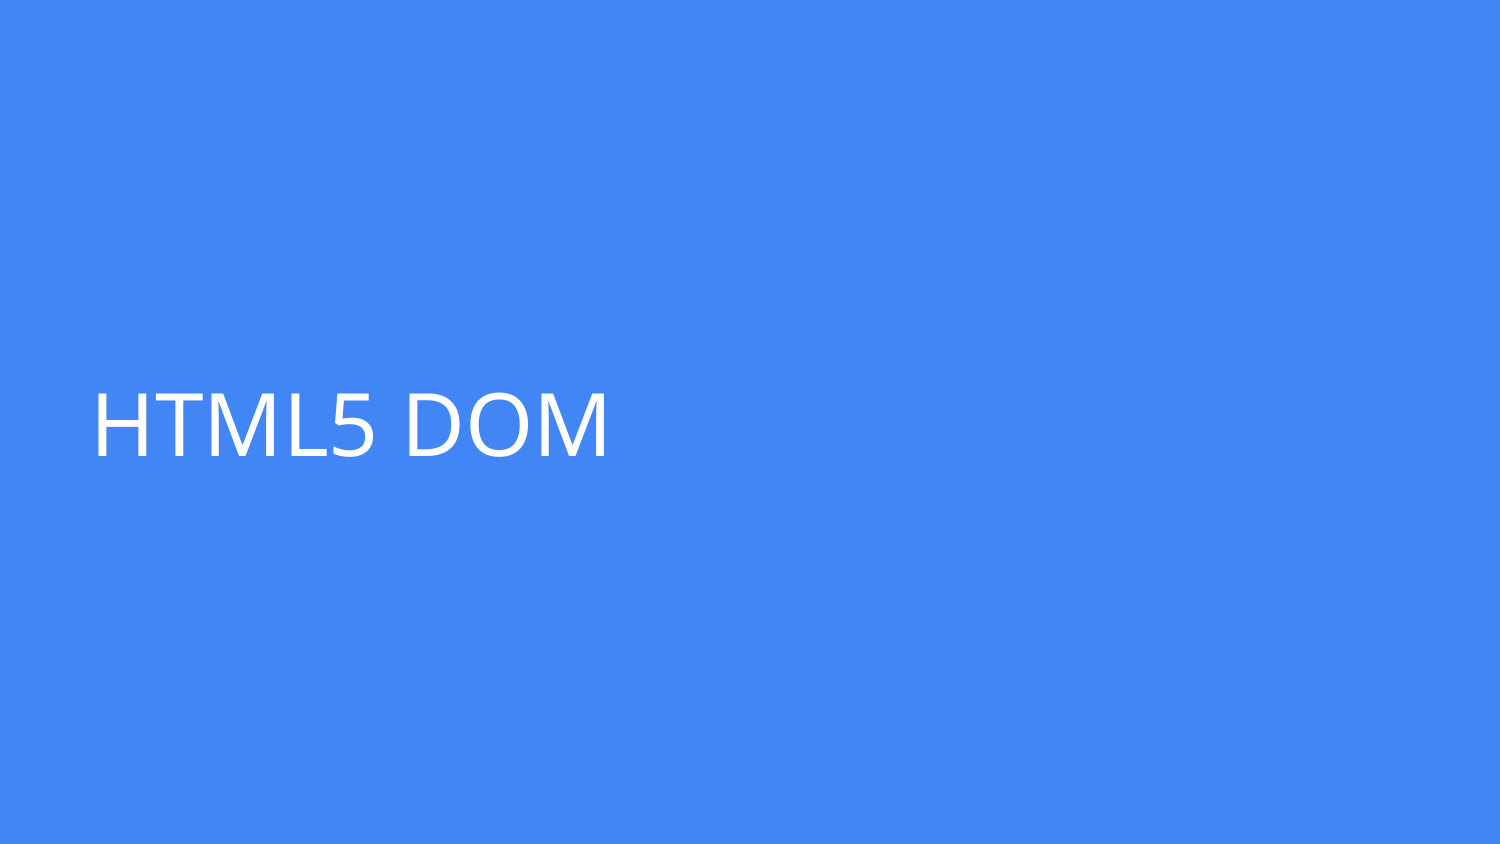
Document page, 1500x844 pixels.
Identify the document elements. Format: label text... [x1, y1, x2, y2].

title HTML5 DOM [75, 338, 1425, 505]
